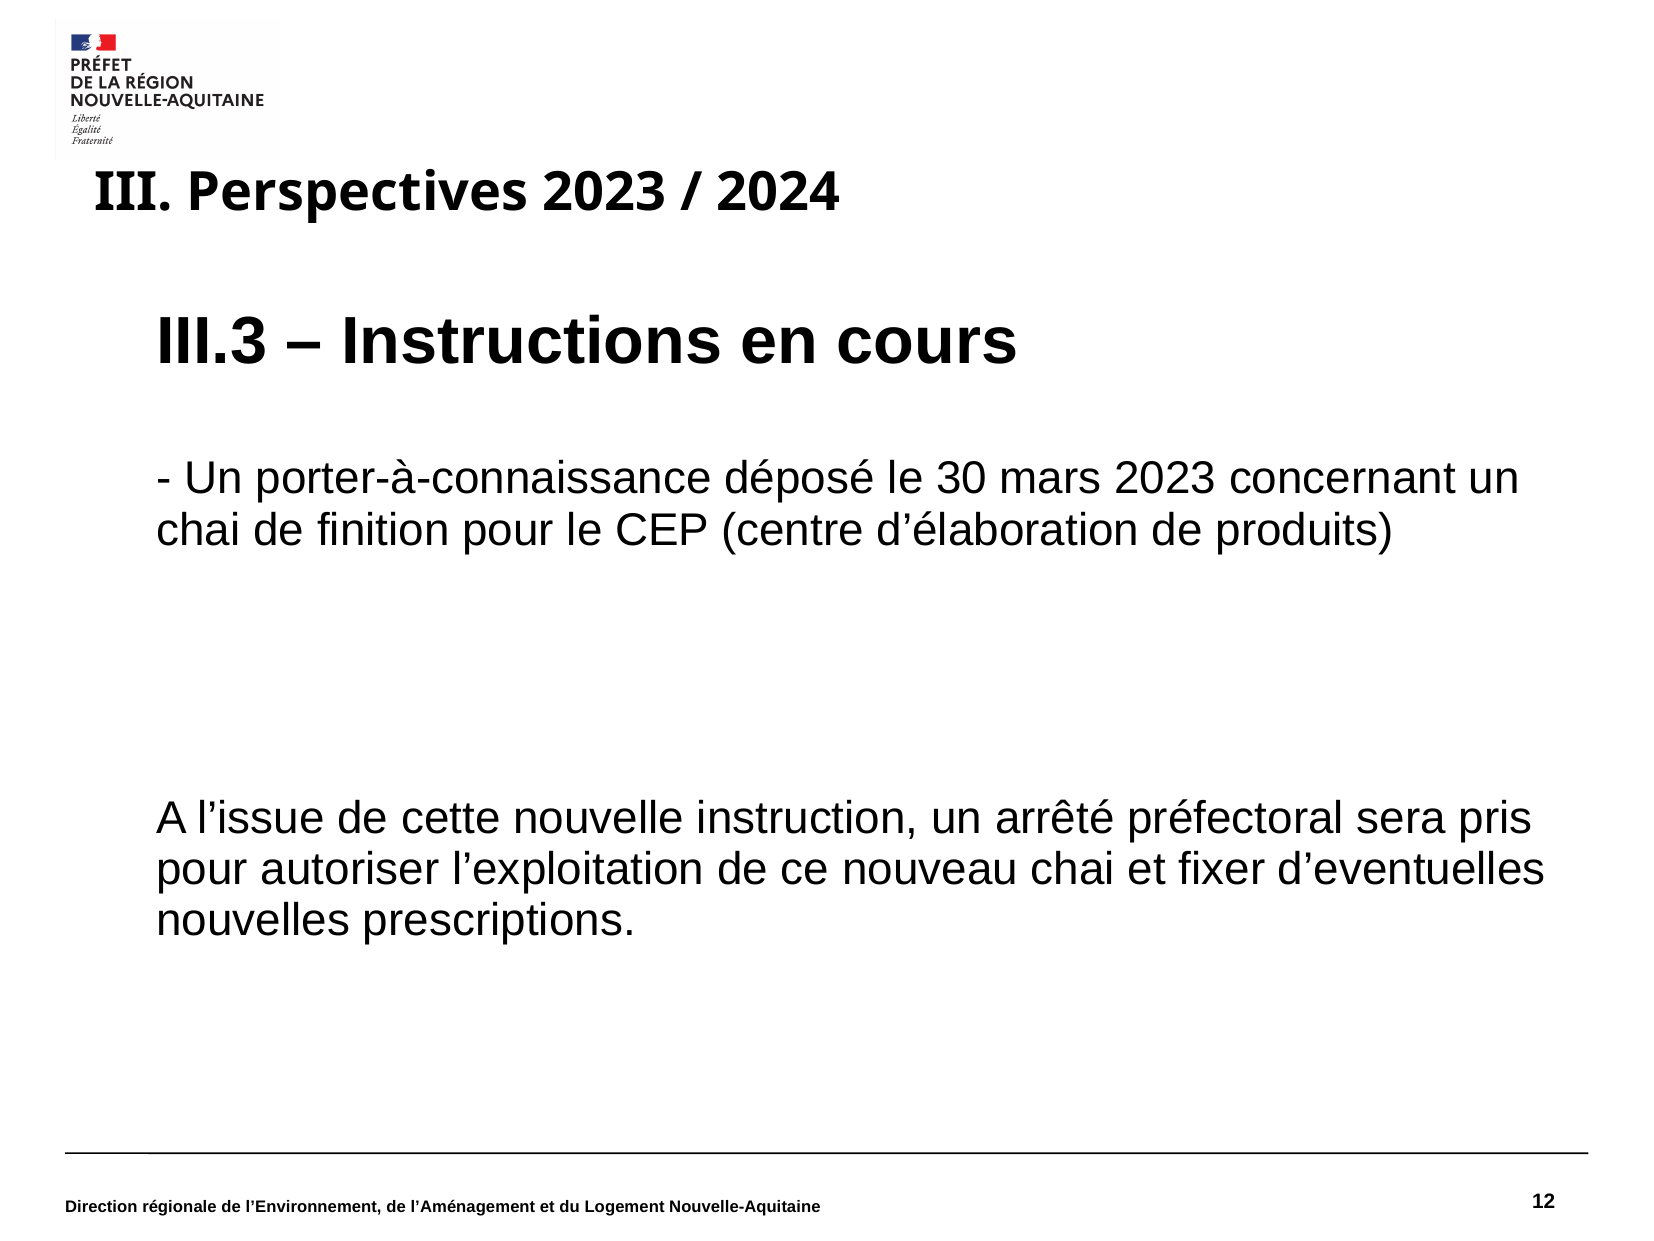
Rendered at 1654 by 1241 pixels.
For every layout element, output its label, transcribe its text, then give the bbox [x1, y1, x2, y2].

title III. Perspectives 2023 / 2024 [94, 135, 1583, 243]
text_box III.3 – Instructions en cours - Un porter-à-connaissance déposé le 30 mars 2023 concernant un chai de finition pour le CEP (centre d’élaboration de produits) A l’issue de cette nouvelle instruction, un arrêté préfectoral sera pris pour autoriser l’exploitation de ce nouveau chai et fixer d’eventuelles nouvelles prescriptions. [141, 295, 1607, 1093]
picture [55, 18, 279, 160]
